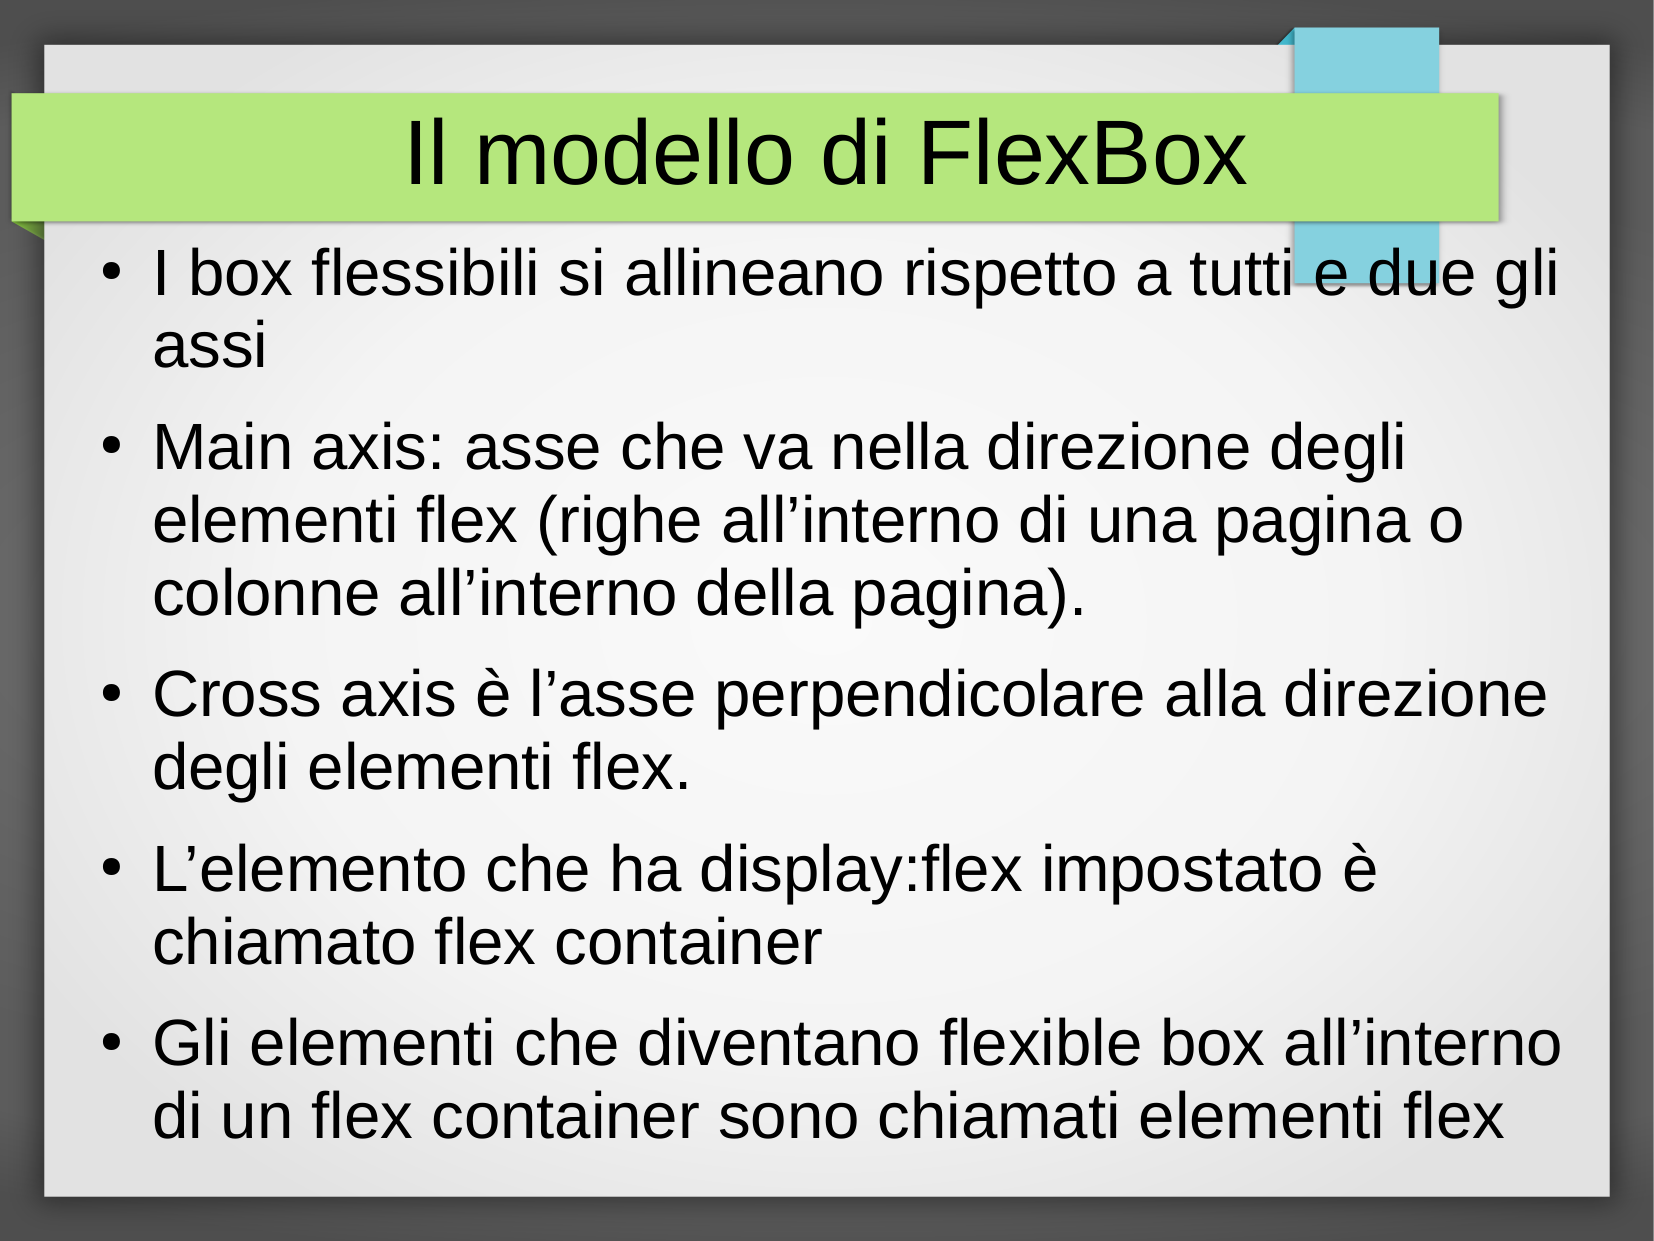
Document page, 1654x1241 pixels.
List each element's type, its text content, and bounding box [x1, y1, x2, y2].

picture [0, 0, 1654, 1241]
list I box flessibili si allineano rispetto a tutti e due gli assi Main axis: asse che va nella direzione degli elementi flex (righe all’interno di una pagina o colonne all’interno della pagina). Cross axis è l’asse perpendicolare alla direzione degli elementi flex. L’elemento che ha display:flex impostato è chiamato flex container Gli elementi che diventano flexible box all’interno di un flex container sono chiamati elementi flex [82, 236, 1571, 1182]
title Il modello di FlexBox [82, 49, 1571, 236]
